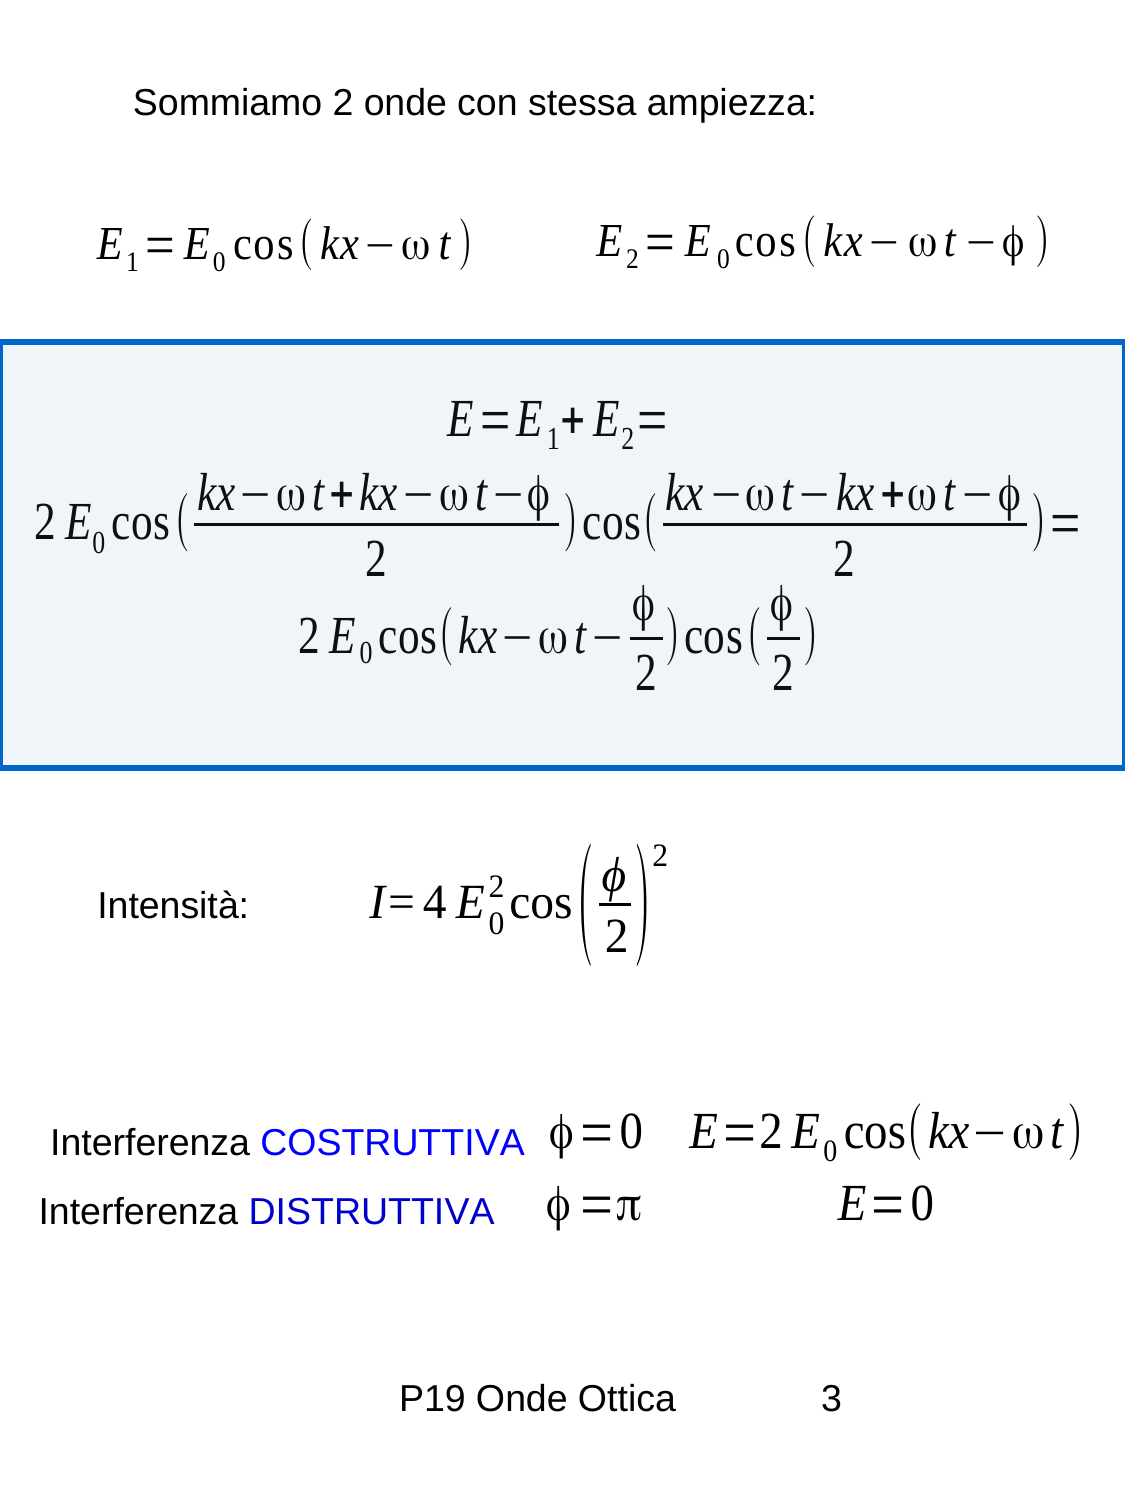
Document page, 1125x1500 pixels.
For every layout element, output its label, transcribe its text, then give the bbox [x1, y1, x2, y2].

chart [535, 1096, 1104, 1235]
text_box Sommiamo 2 onde con stessa ampiezza: [118, 70, 957, 131]
chart [354, 838, 684, 969]
text_box Interferenza COSTRUTTIVA [35, 1110, 535, 1171]
text_box Intensità: [82, 873, 461, 934]
text_box Interferenza DISTRUTTIVA [23, 1180, 544, 1241]
chart [82, 215, 493, 284]
text_box [0, 342, 1125, 768]
chart [581, 212, 1063, 281]
